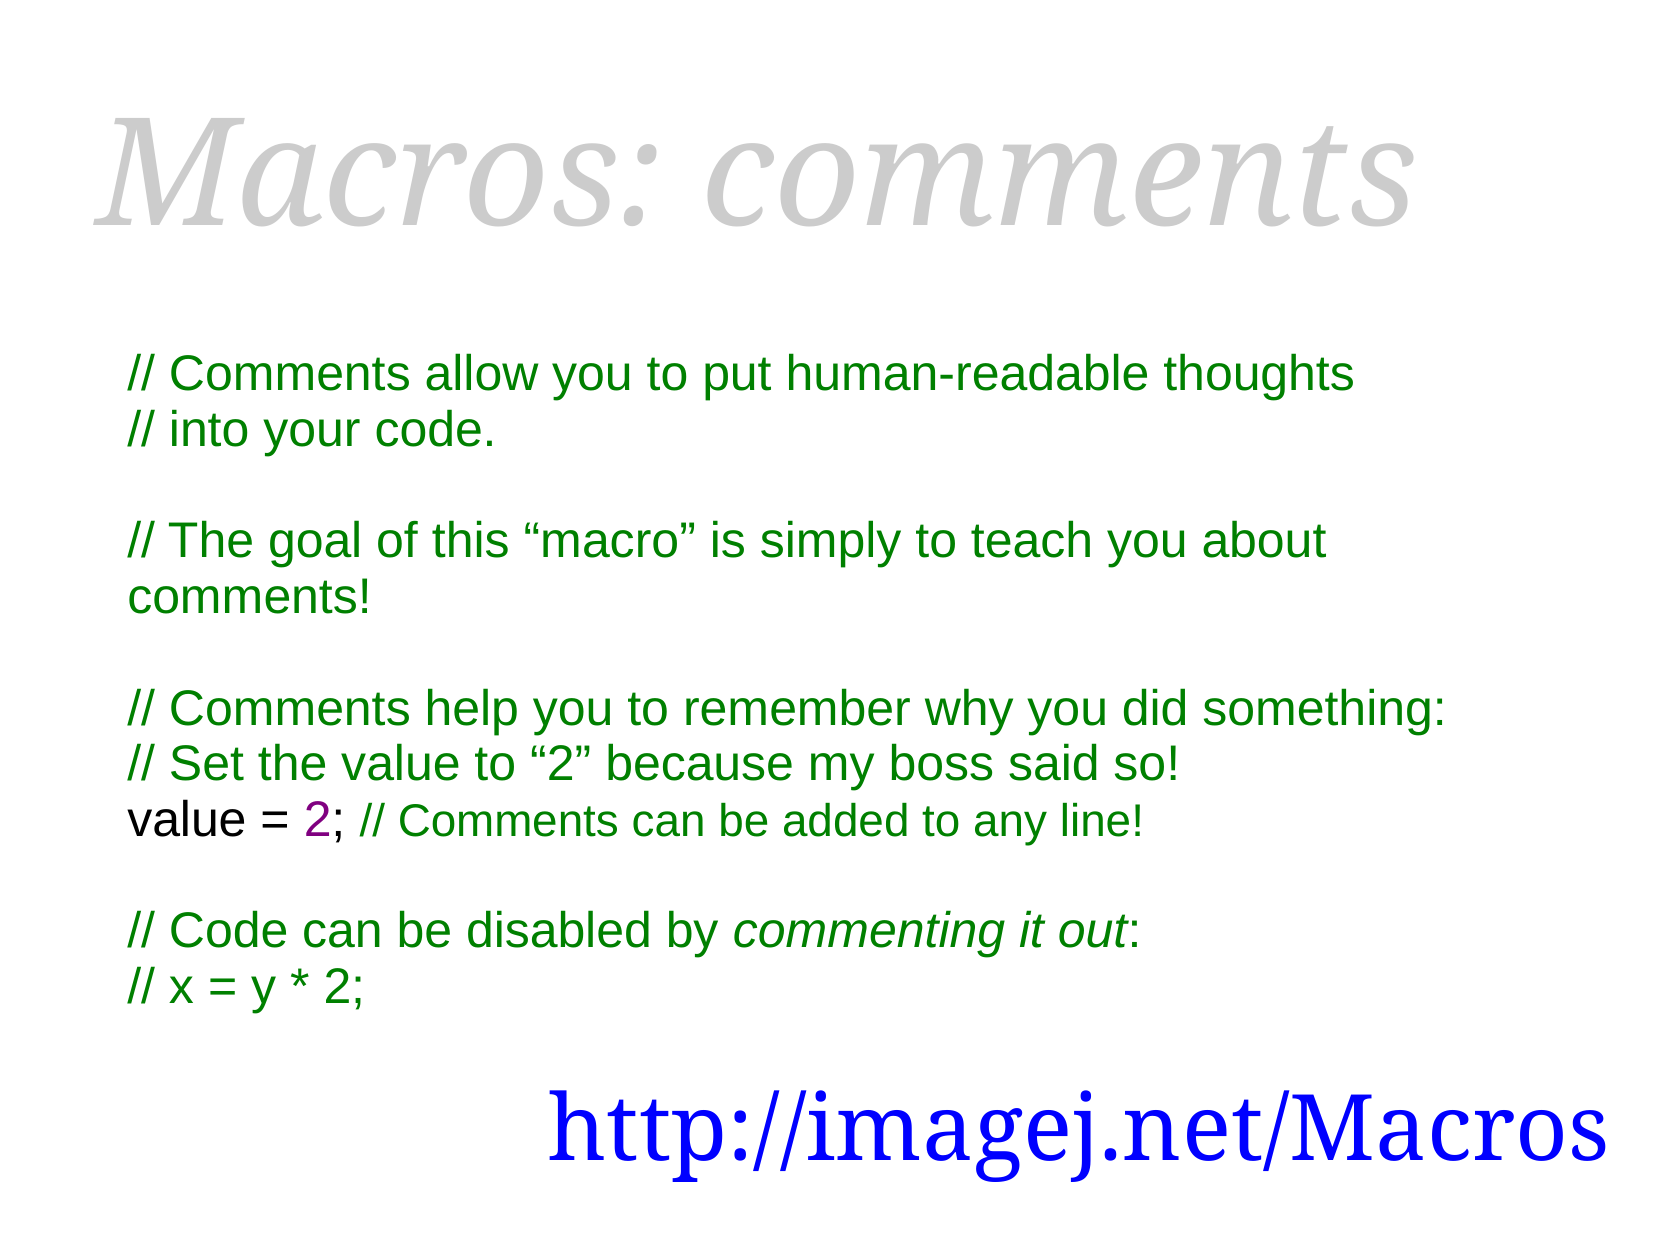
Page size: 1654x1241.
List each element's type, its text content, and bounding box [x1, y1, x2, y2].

text_box // Comments allow you to put human-readable thoughts // into your code. // The goal of this “macro” is simply to teach you about comments! // Comments help you to remember why you did something: // Set the value to “2” because my boss said so! value = 2; // Comments can be added to any line! // Code can be disabled by commenting it out: // x = y * 2; [112, 337, 1538, 1022]
text_box Macros: comments [81, 57, 1654, 239]
text_box http://imagej.net/Macros [50, 1055, 1626, 1172]
